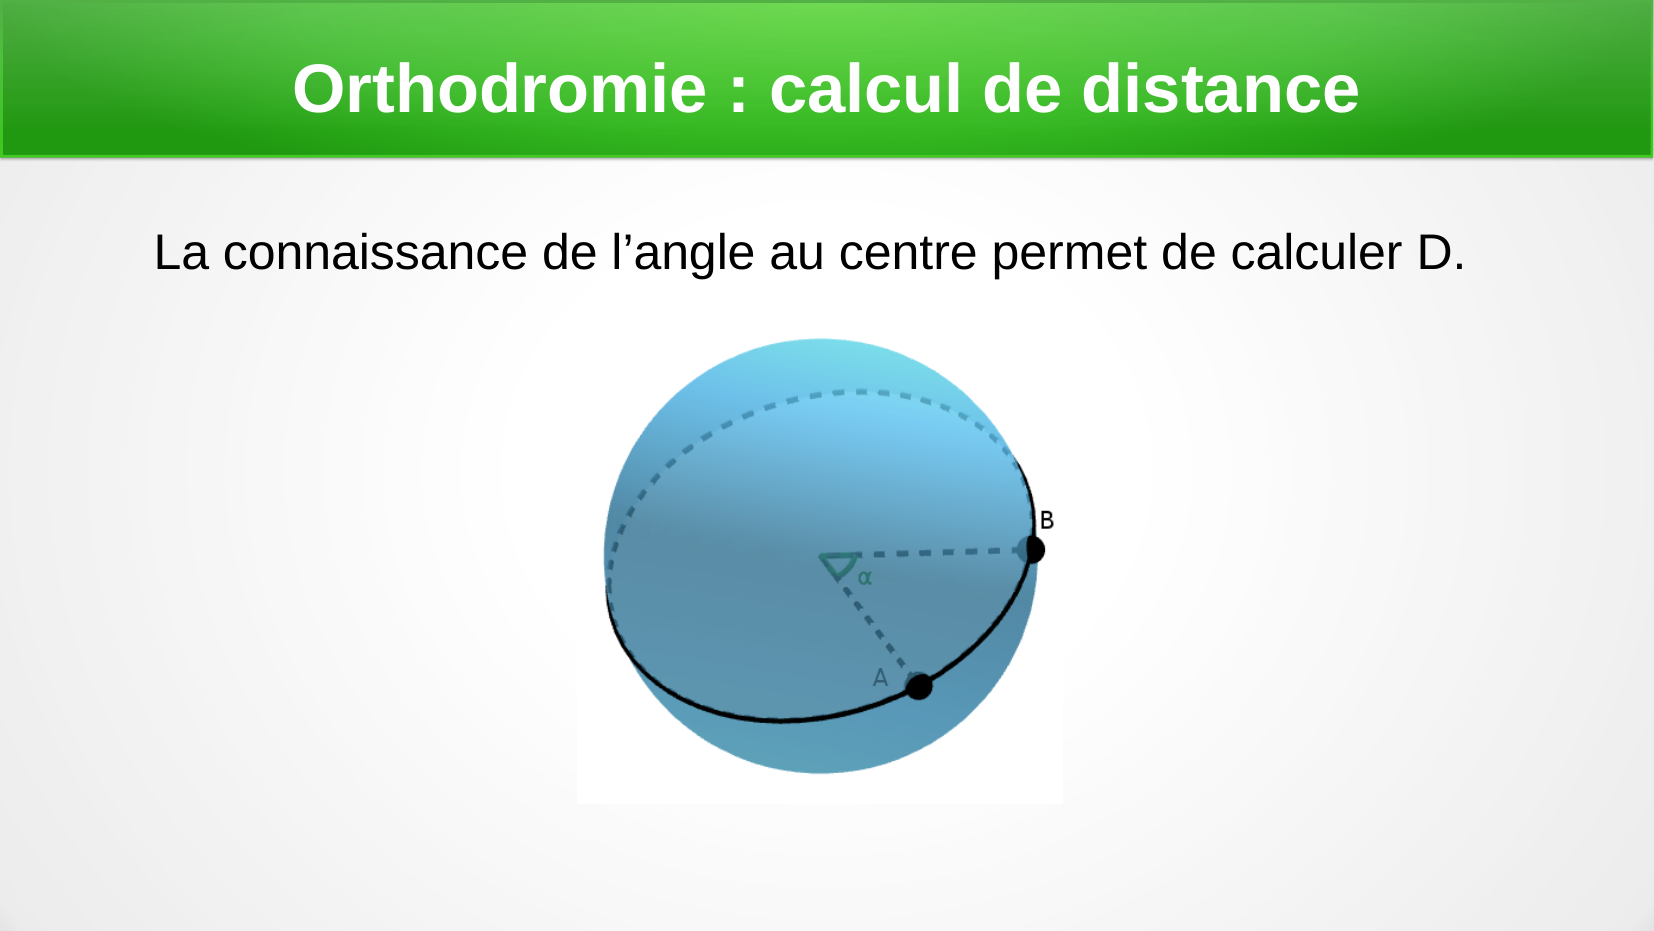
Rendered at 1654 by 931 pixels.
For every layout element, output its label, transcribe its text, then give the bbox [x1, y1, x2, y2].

title Orthodromie : calcul de distance [82, 35, 1571, 142]
picture [577, 312, 1063, 804]
list La connaissance de l’angle au centre permet de calculer D. [82, 224, 1571, 764]
